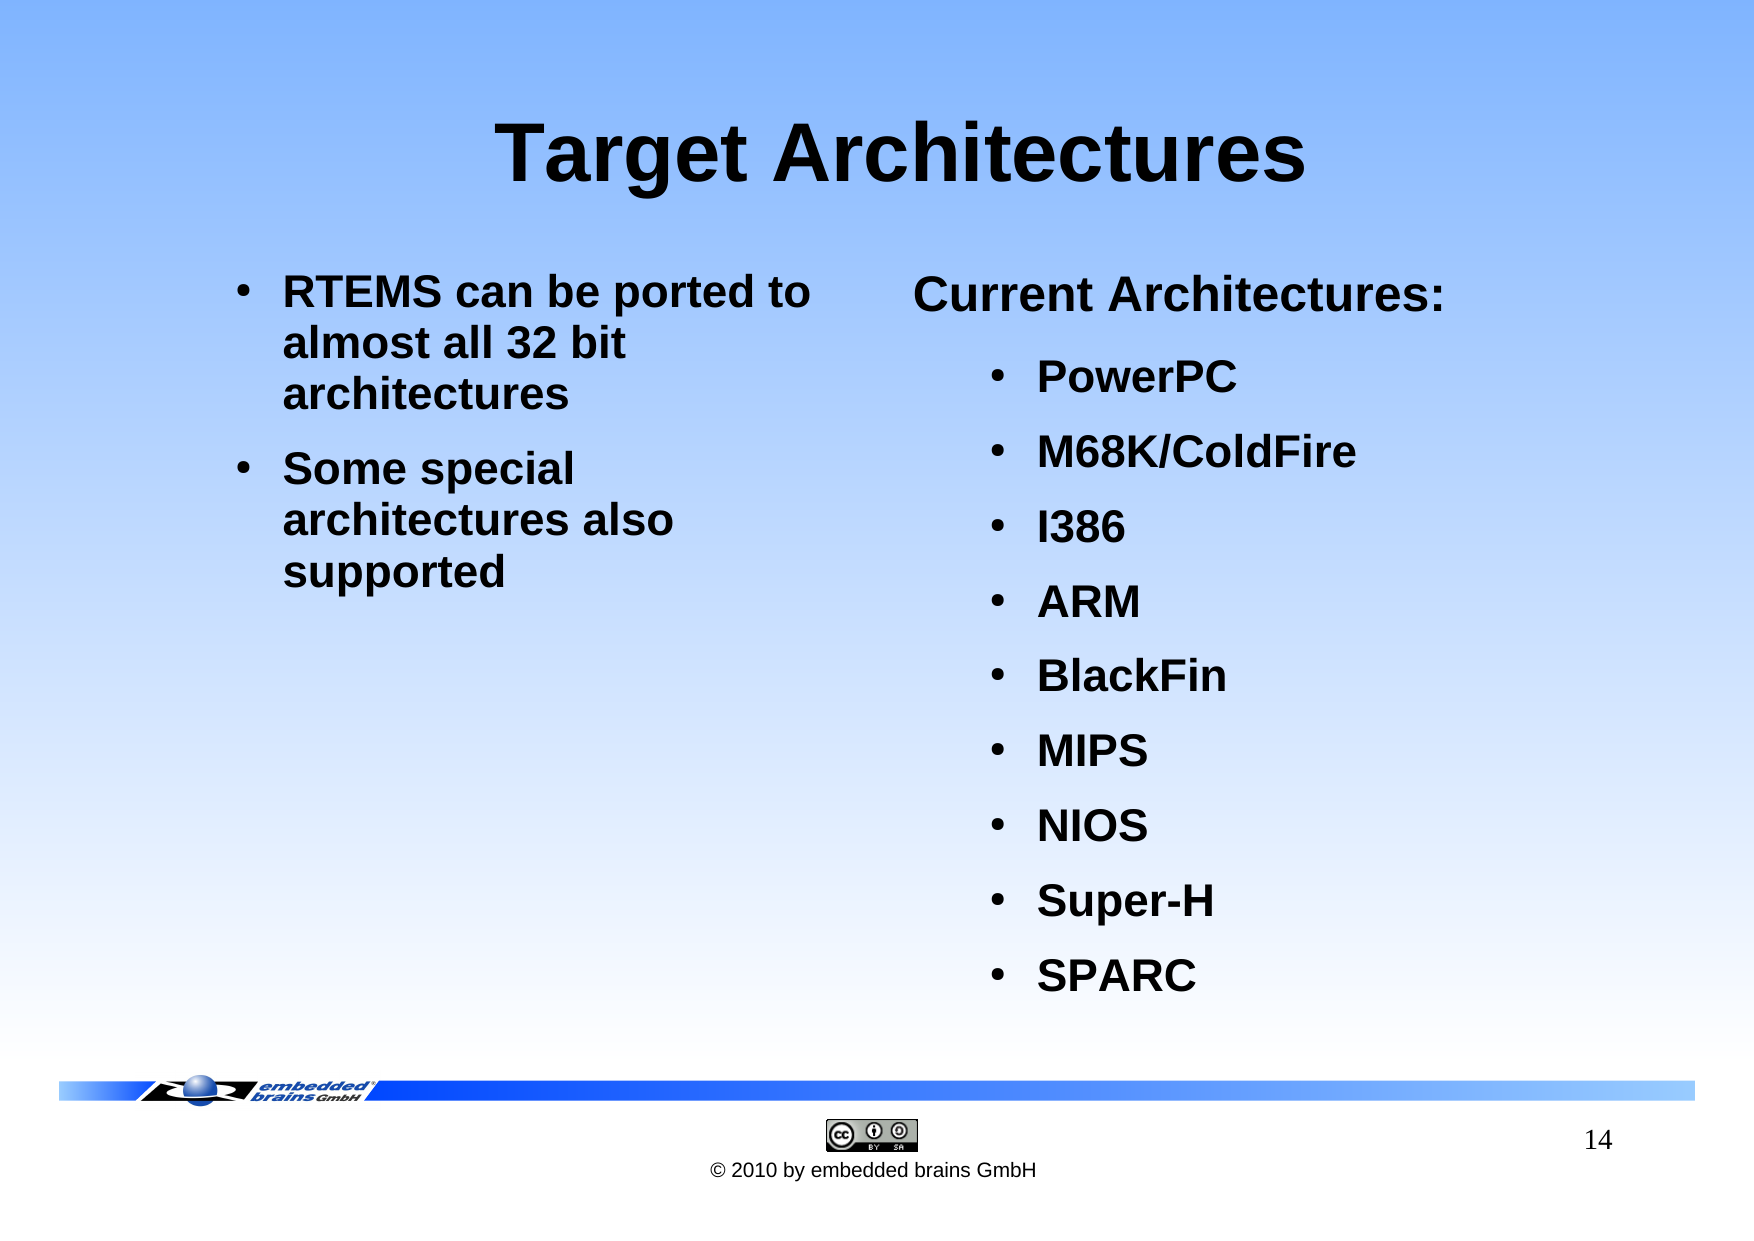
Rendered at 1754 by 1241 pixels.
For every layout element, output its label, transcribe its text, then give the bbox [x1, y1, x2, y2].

picture [135, 1070, 381, 1111]
list RTEMS can be ported to almost all 32 bit architectures Some special architectures also supported [140, 265, 860, 1048]
title Target Architectures [147, 59, 1620, 247]
list Current Architectures: PowerPC M68K/ColdFire I386 ARM BlackFin MIPS NIOS Super-H SPARC [895, 265, 1614, 1048]
picture [826, 1119, 918, 1152]
